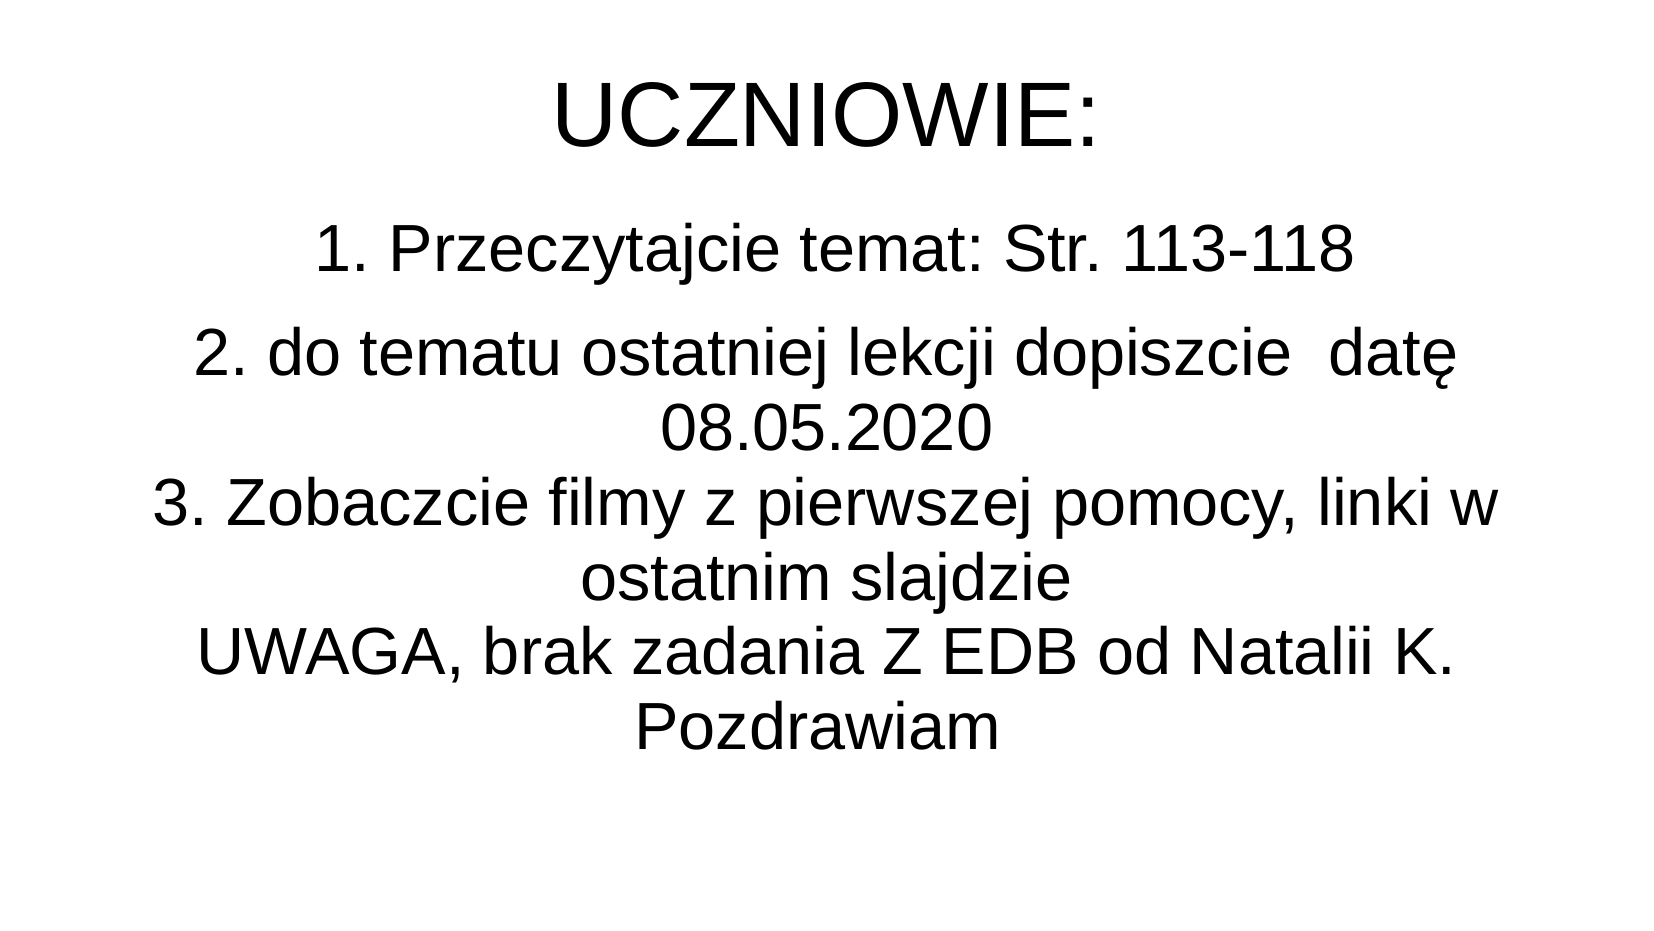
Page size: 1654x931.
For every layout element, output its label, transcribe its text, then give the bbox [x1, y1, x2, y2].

subtitle 1. Przeczytajcie temat: Str. 113-118 2. do tematu ostatniej lekcji dopiszcie datę 08.05.2020 3. Zobaczcie filmy z pierwszej pomocy, linki w ostatnim slajdzie UWAGA, brak zadania Z EDB od Natalii K. Pozdrawiam [82, 210, 1571, 764]
title UCZNIOWIE: [82, 37, 1571, 193]
